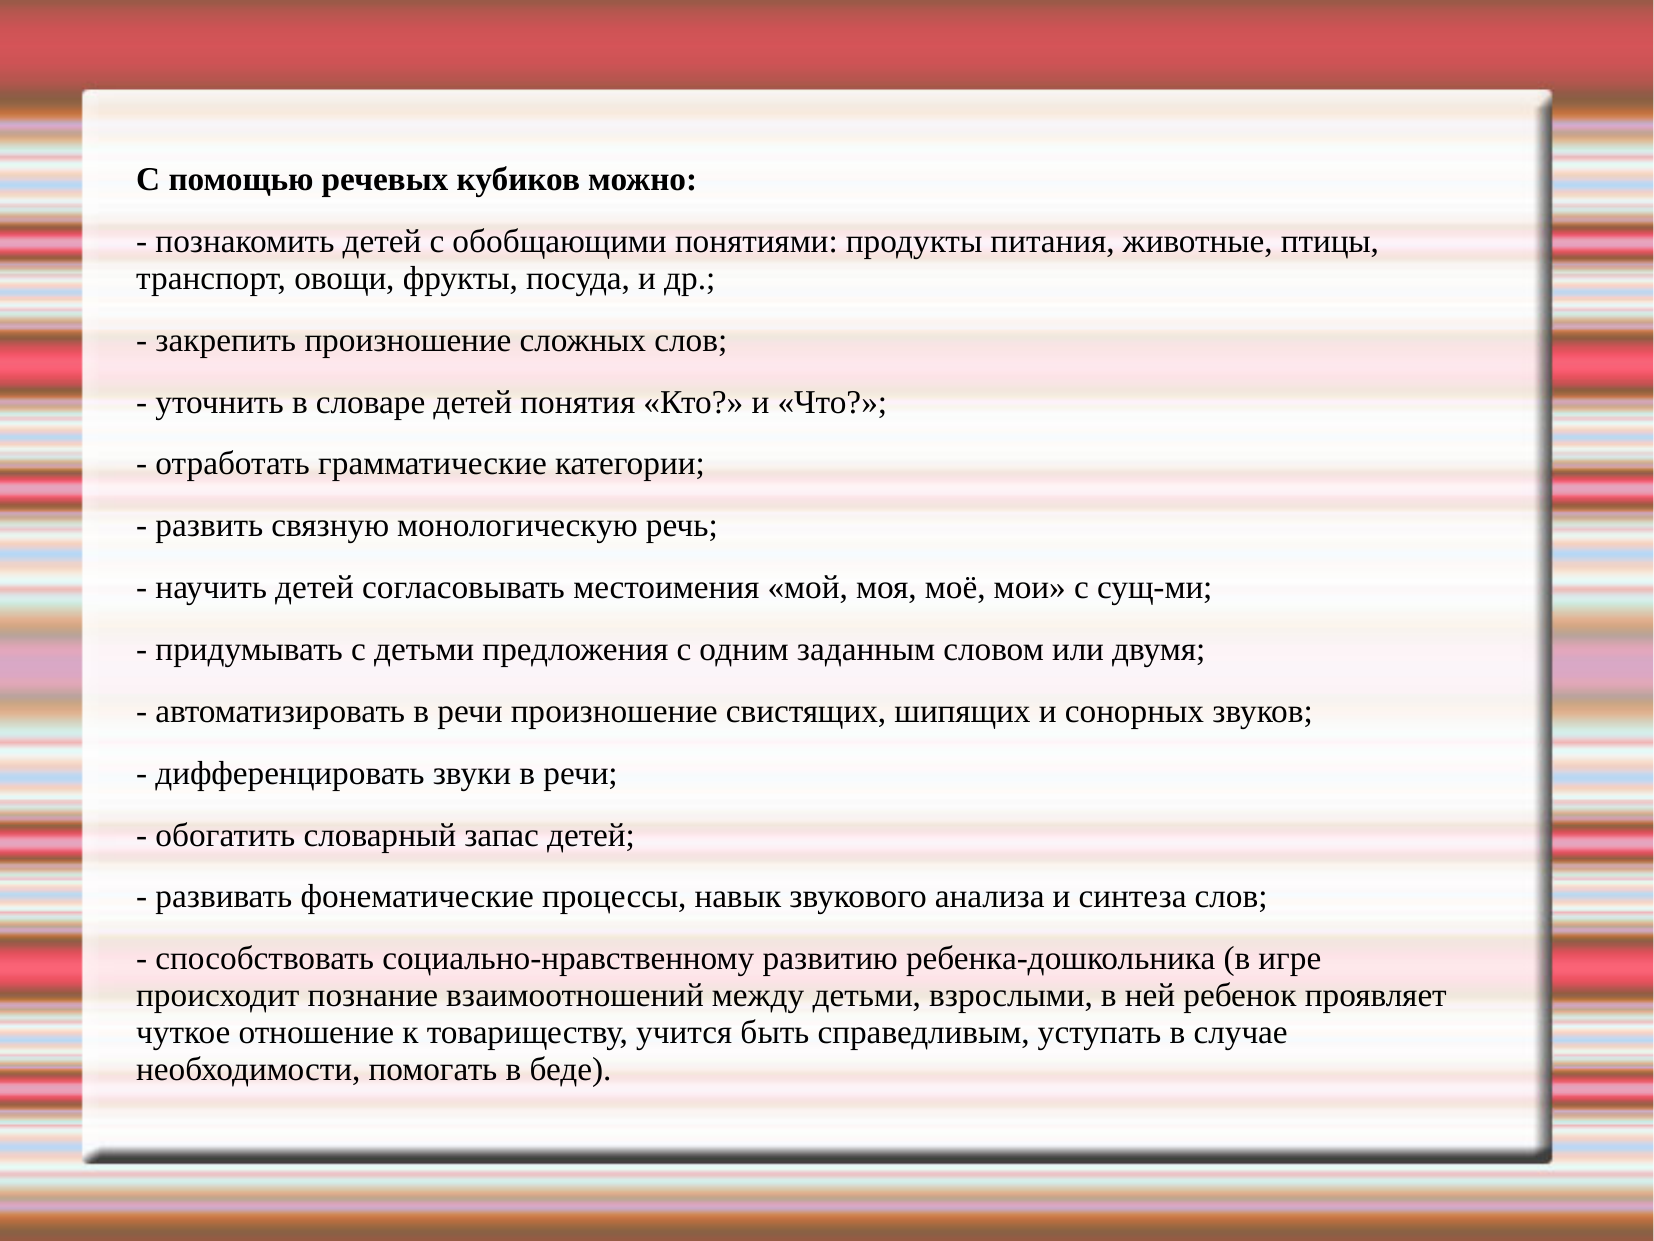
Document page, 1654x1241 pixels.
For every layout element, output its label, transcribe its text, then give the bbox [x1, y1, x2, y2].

text_box С помощью речевых кубиков можно: - познакомить детей с обобщающими понятиями: продукты питания, животные, птицы, транспорт, овощи, фрукты, посуда, и др.; - закрепить произношение сложных слов; - уточнить в словаре детей понятия «Кто?» и «Что?»; - отработать грамматические категории; - развить связную монологическую речь; - научить детей согласовывать местоимения «мой, моя, моё, мои» с сущ-ми; - придумывать с детьми предложения с одним заданным словом или двумя; - автоматизировать в речи произношение свистящих, шипящих и сонорных звуков; - дифференцировать звуки в речи; - обогатить словарный запас детей; - развивать фонематические процессы, навык звукового анализа и синтеза слов; - способствовать социально-нравственному развитию ребенка-дошкольника (в игре происходит познание взаимоотношений между детьми, взрослыми, в ней ребенок проявляет чуткое отношение к товариществу, учится быть справедливым, уступать в случае необходимости, помогать в беде). [121, 153, 1504, 1171]
picture [0, 0, 1654, 1241]
